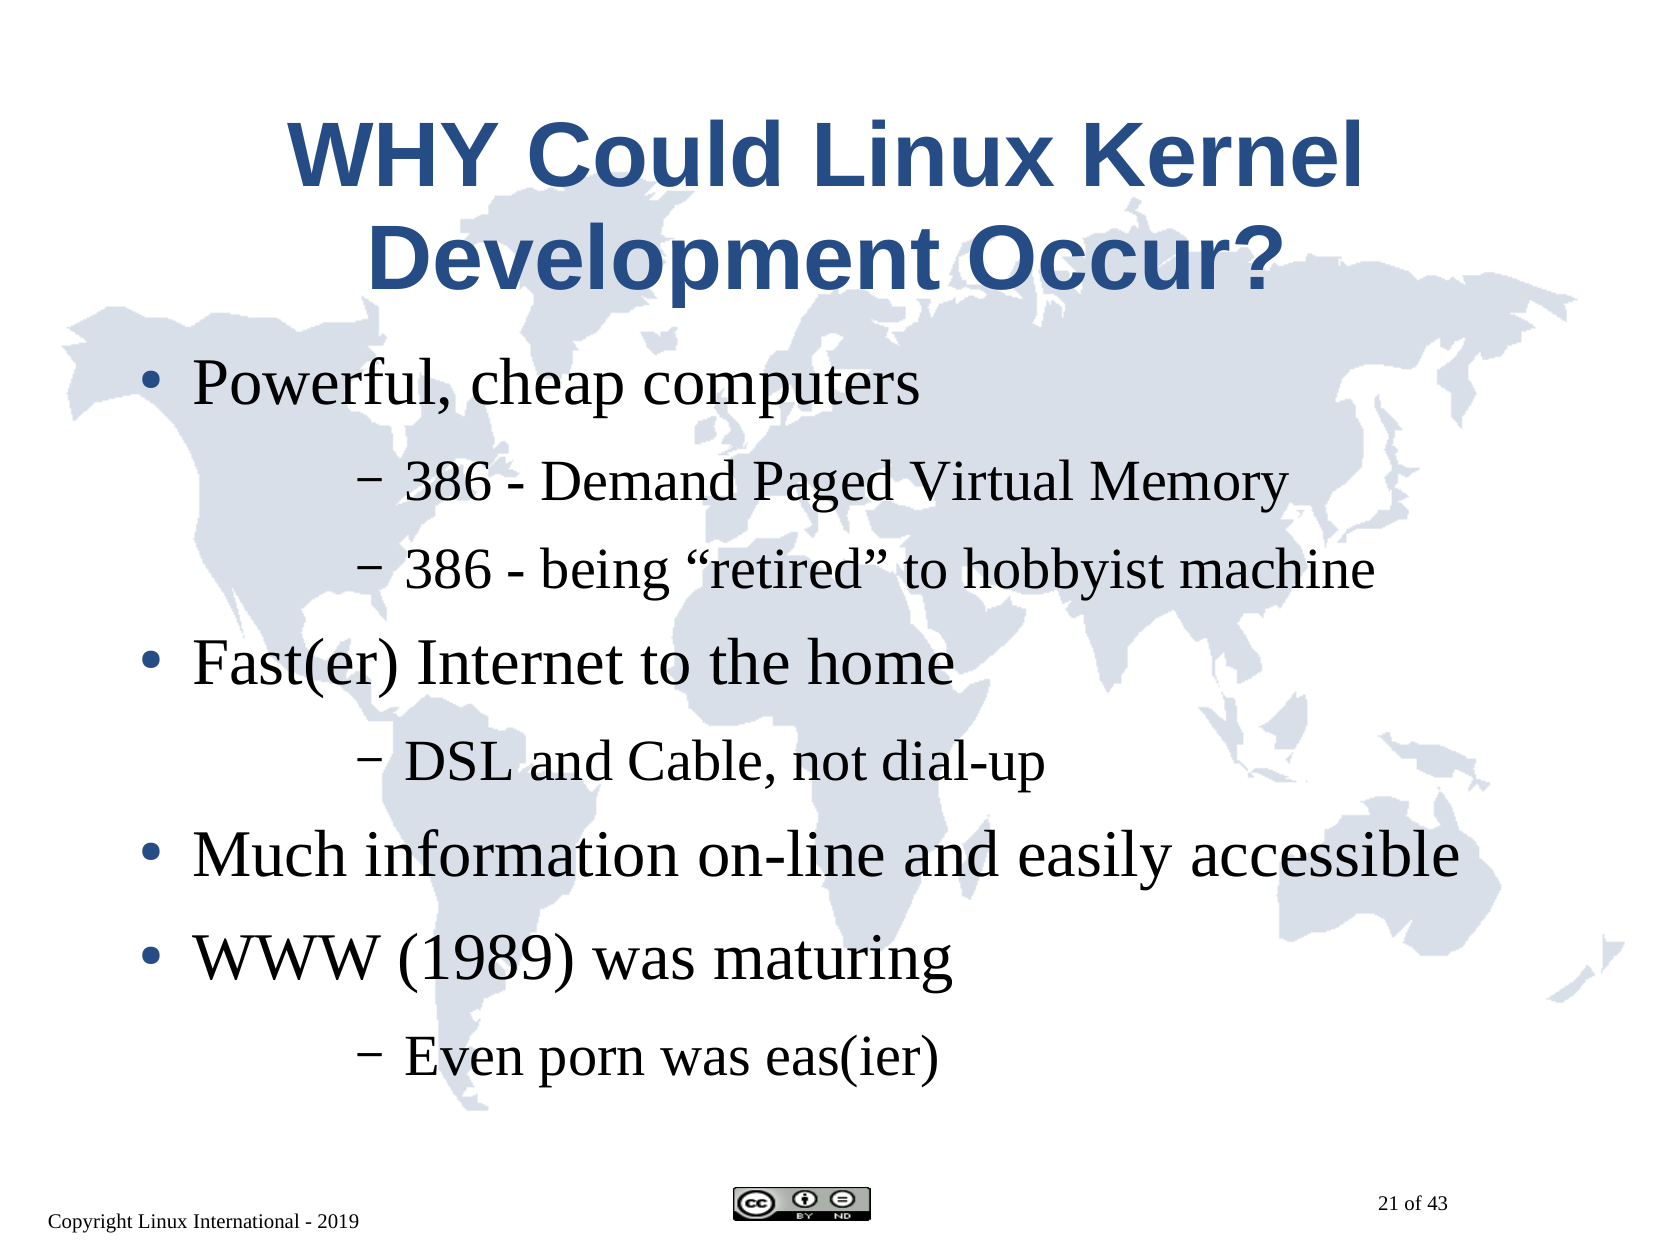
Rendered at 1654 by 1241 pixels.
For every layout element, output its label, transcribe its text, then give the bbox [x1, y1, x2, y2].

title WHY Could Linux Kernel Development Occur? [121, 102, 1533, 311]
picture [733, 1187, 871, 1221]
picture [37, 91, 1653, 1147]
list Powerful, cheap computers 386 - Demand Paged Virtual Memory 386 - being “retired” to hobbyist machine Fast(er) Internet to the home DSL and Cable, not dial-up Much information on-line and easily accessible WWW (1989) was maturing Even porn was eas(ier) [121, 344, 1533, 1089]
